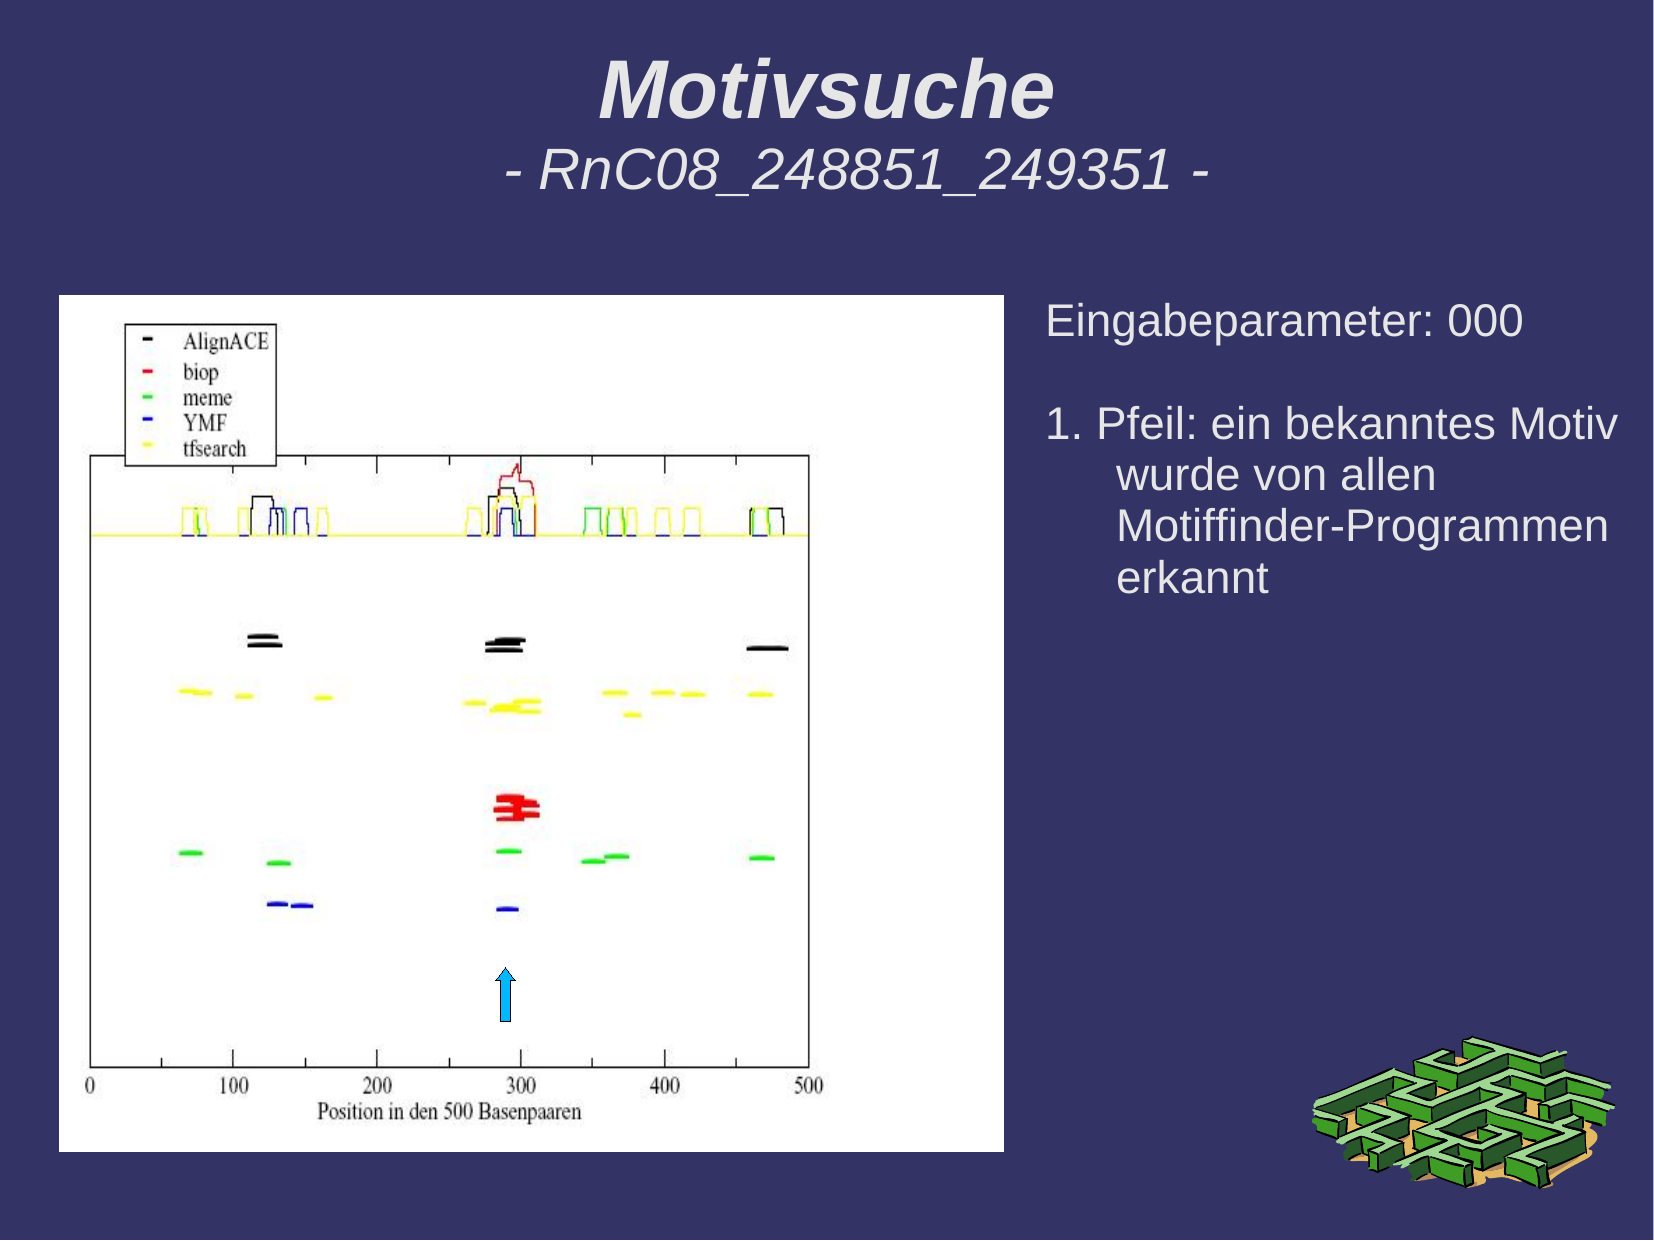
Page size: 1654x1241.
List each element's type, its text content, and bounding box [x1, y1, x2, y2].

picture [59, 295, 1004, 1152]
title Motivsuche - RnC08_248851_249351 - [121, 19, 1534, 227]
text_box [495, 967, 516, 1022]
list Eingabeparameter: 000 1. Pfeil: ein bekanntes Motiv wurde von allen Motiffinder-Programmen erkannt [1033, 295, 1625, 1147]
